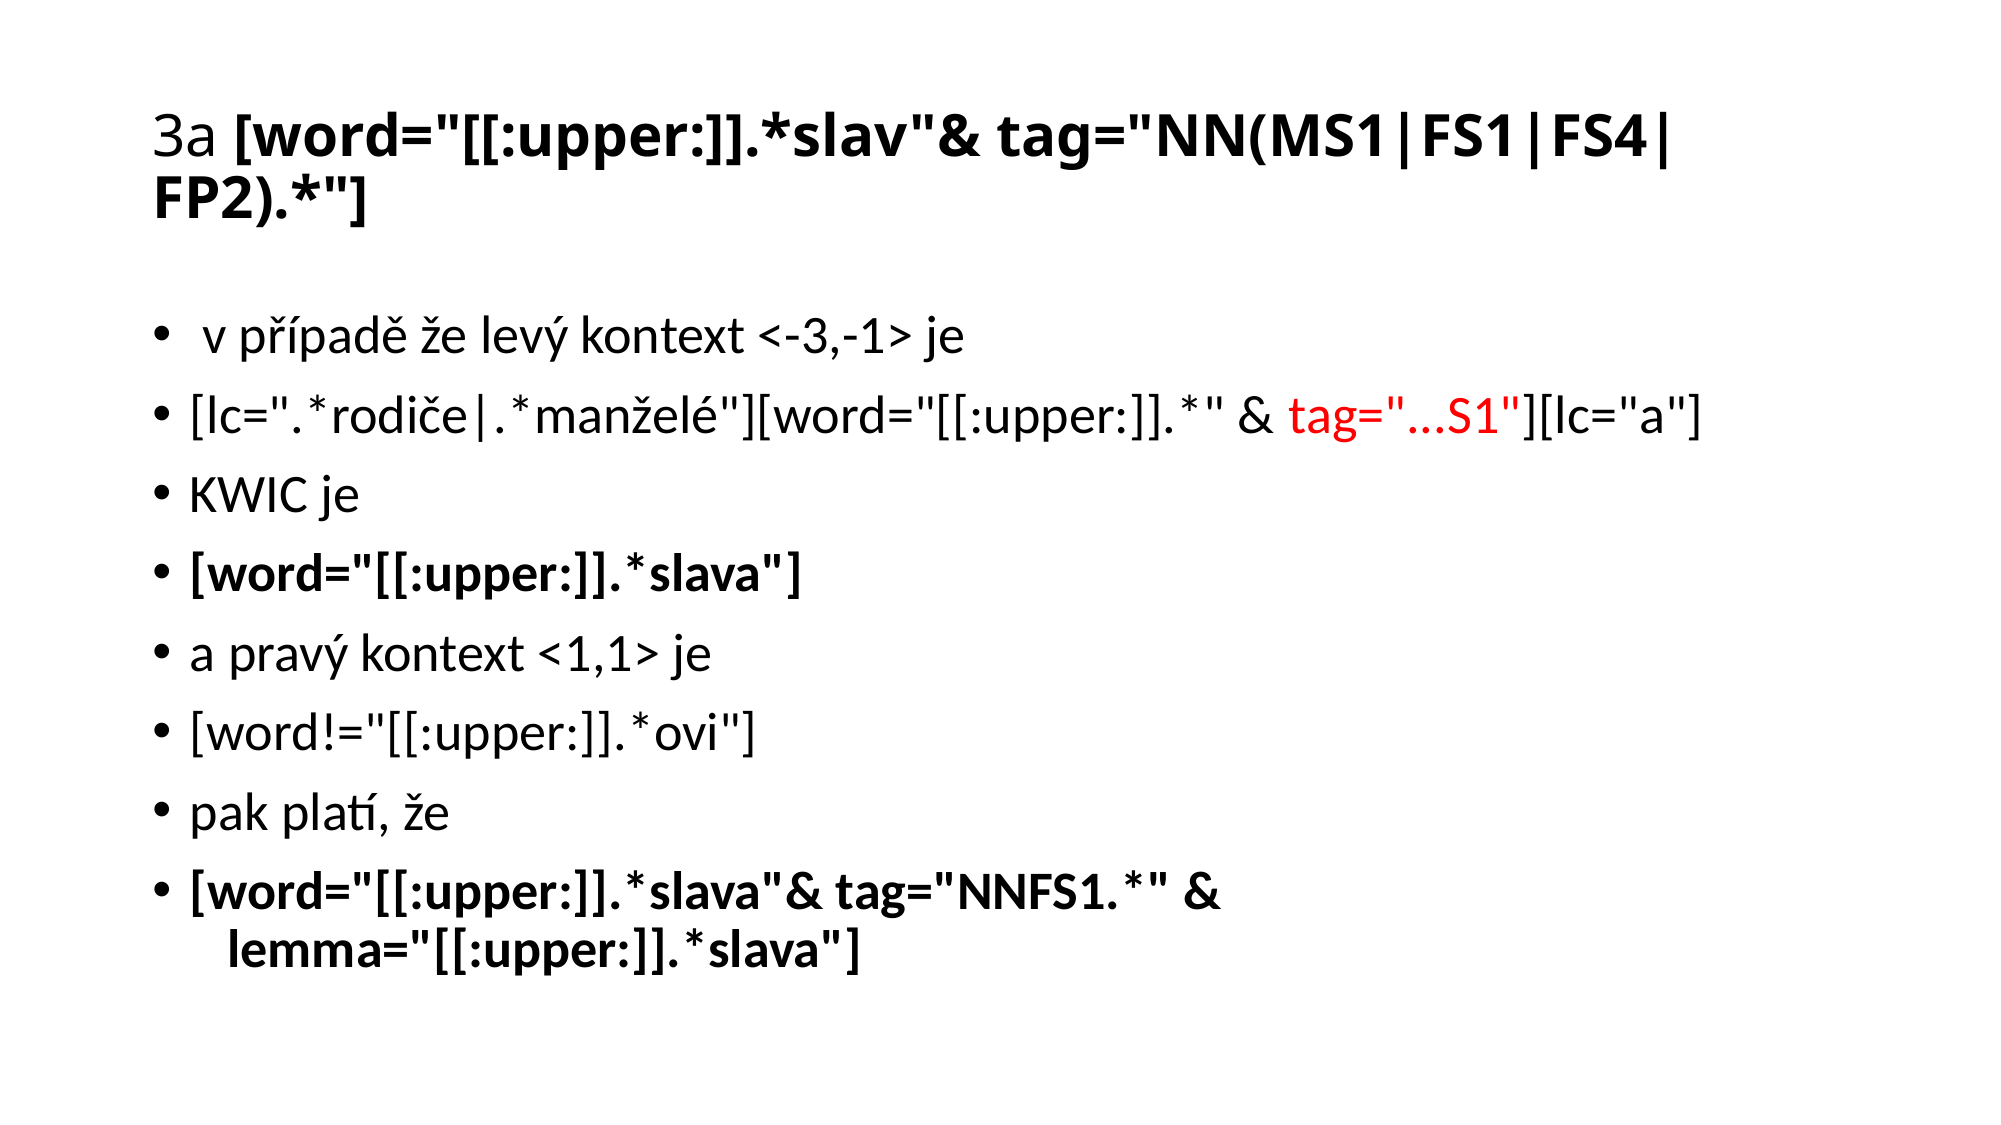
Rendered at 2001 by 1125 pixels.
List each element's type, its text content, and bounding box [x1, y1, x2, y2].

title 3a [word="[[:upper:]].*slav"& tag="NN(MS1|FS1|FS4|FP2).*"] [137, 59, 1863, 278]
list v případě že levý kontext <-3,-1> je [lc=".*rodiče|.*manželé"][word="[[:upper:]].*" & tag="...S1"][lc="a"] KWIC je [word="[[:upper:]].*slava"] a pravý kontext <1,1> je [word!="[[:upper:]].*ovi"] pak platí, že [word="[[:upper:]].*slava"& tag="NNFS1.*" & lemma="[[:upper:]].*slava"] [137, 299, 1863, 1014]
